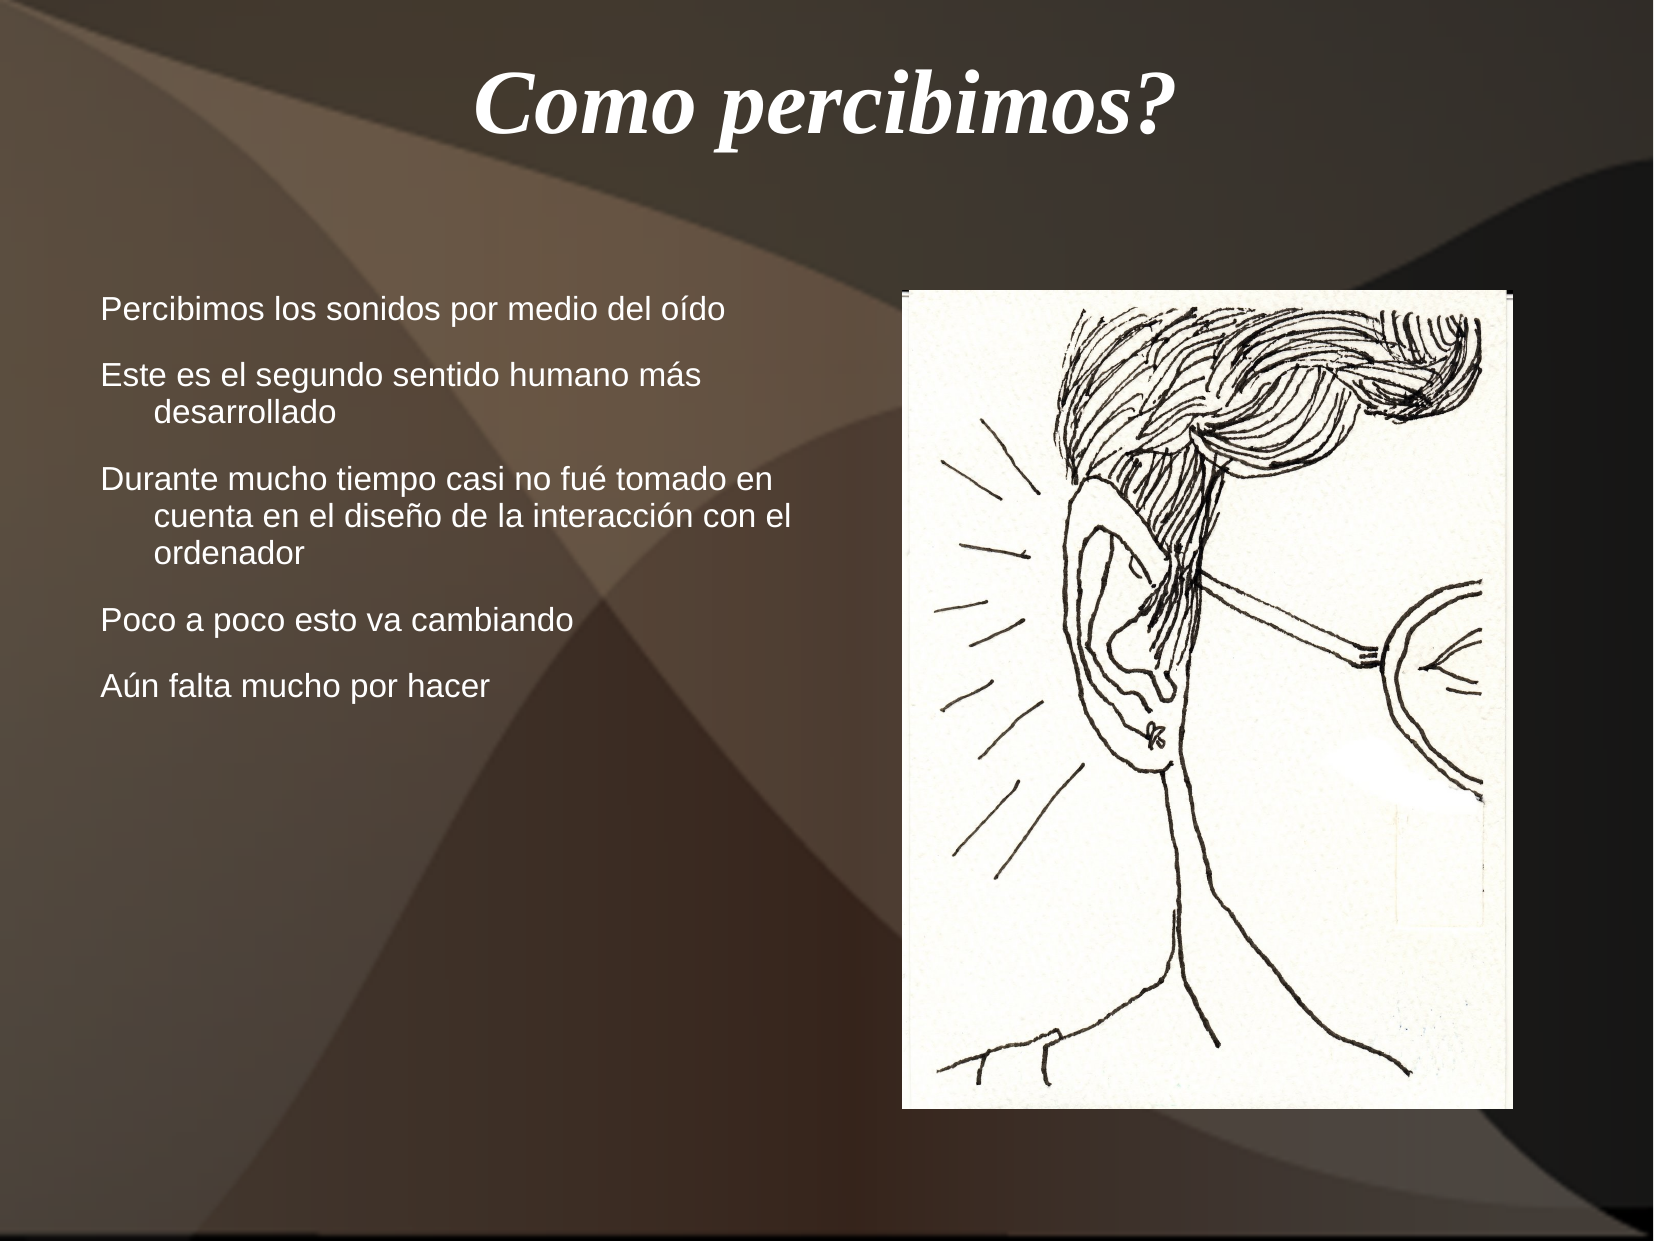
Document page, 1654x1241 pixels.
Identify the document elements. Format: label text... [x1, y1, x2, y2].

list Percibimos los sonidos por medio del oído Este es el segundo sentido humano más desarrollado Durante mucho tiempo casi no fué tomado en cuenta en el diseño de la interacción con el ordenador Poco a poco esto va cambiando Aún falta mucho por hacer [82, 290, 809, 1109]
picture [0, 0, 1654, 1241]
title Como percibimos? [82, 49, 1571, 257]
